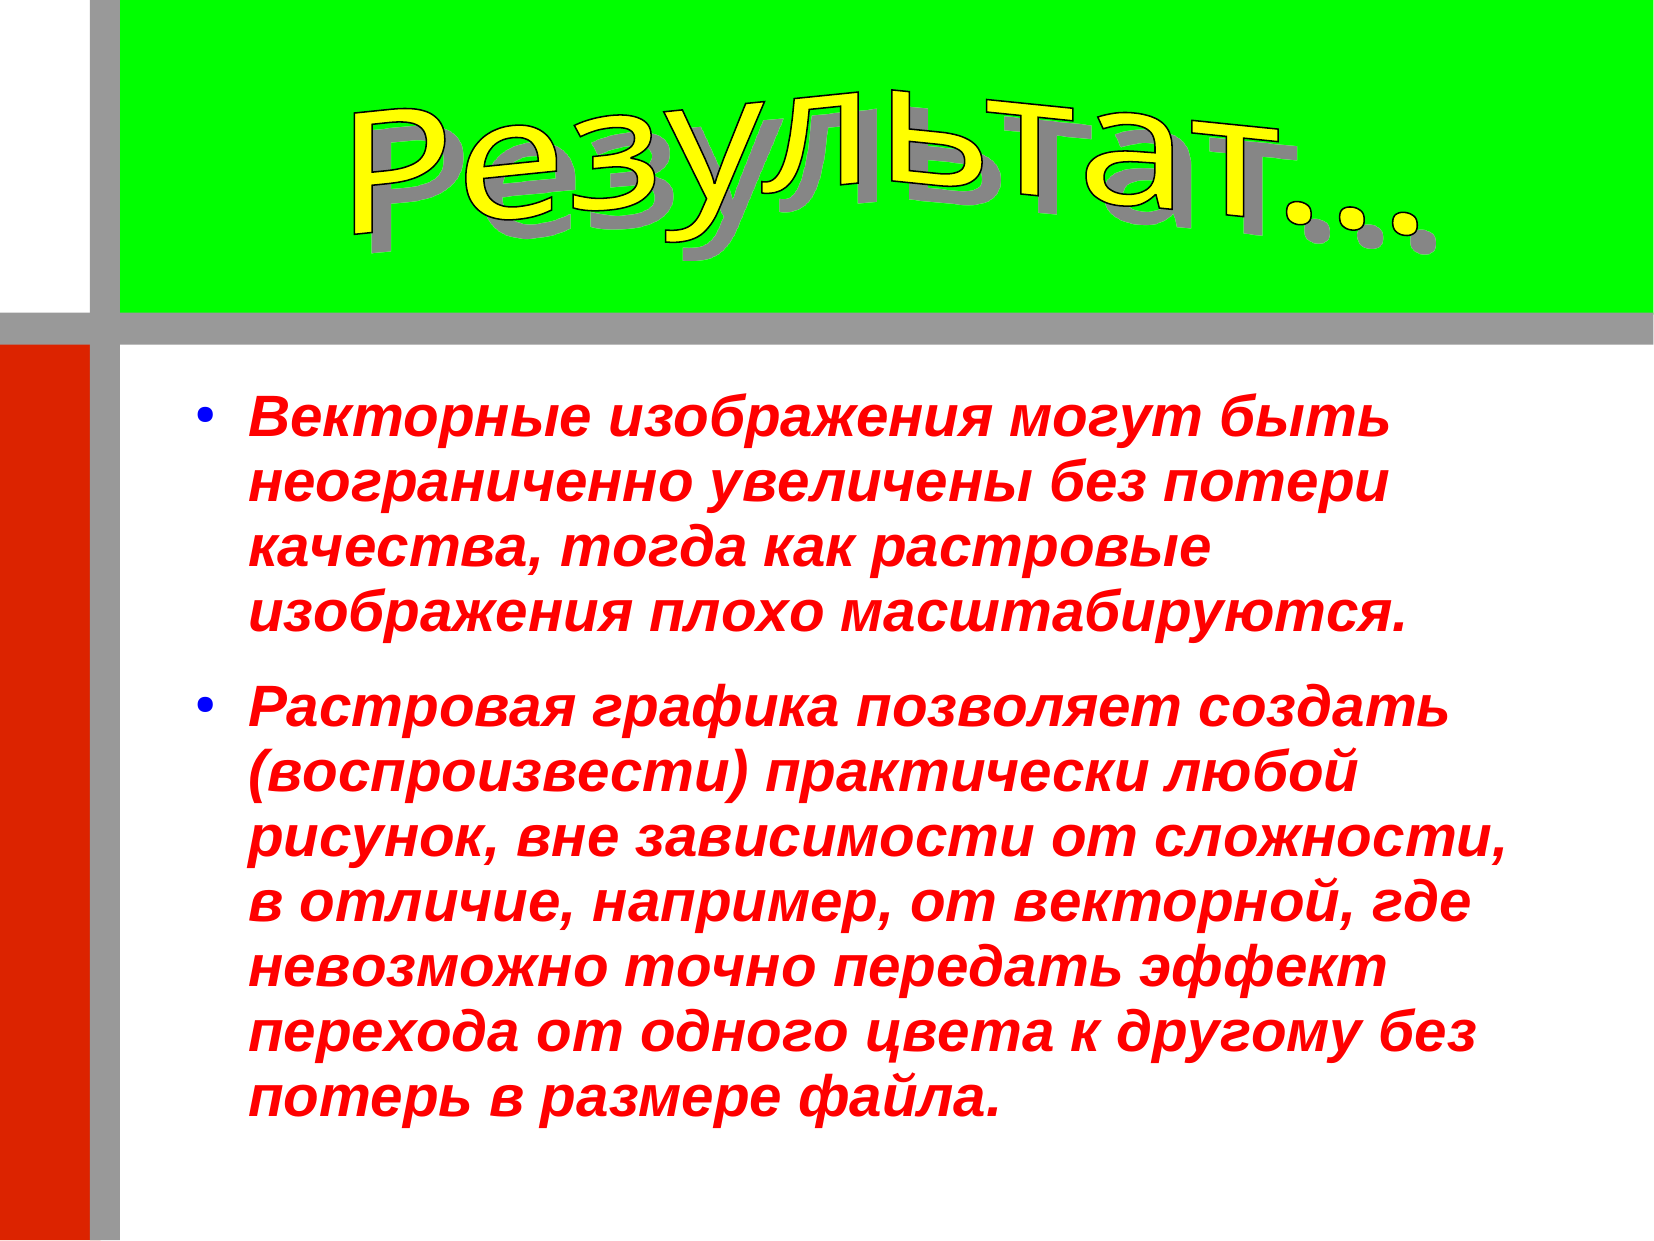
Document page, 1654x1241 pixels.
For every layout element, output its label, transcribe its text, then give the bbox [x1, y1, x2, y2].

list Векторные изображения могут быть неограниченно увеличены без потери качества, тогда как растровые изображения плохо масштабируются. Растровая графика позволяет создать (воспроизвести) практически любой рисунок, вне зависимости от сложности, в отличие, например, от векторной, где невозможно точно передать эффект перехода от одного цвета к другому без потерь в размере файла. [177, 383, 1534, 1241]
text_box Результат... [1086, 112, 1173, 210]
text_box Результат... [891, 89, 983, 187]
text_box Результат... [465, 125, 557, 220]
text_box Результат... [1339, 206, 1365, 231]
text_box Результат... [573, 114, 655, 211]
text_box Результат... [354, 108, 445, 235]
text_box Результат... [986, 99, 1073, 196]
text_box Результат... [1286, 201, 1312, 225]
text_box Результат... [663, 101, 765, 243]
text_box Результат... [761, 92, 859, 194]
text_box Результат... [1392, 212, 1418, 236]
text_box Результат... [1191, 120, 1279, 217]
